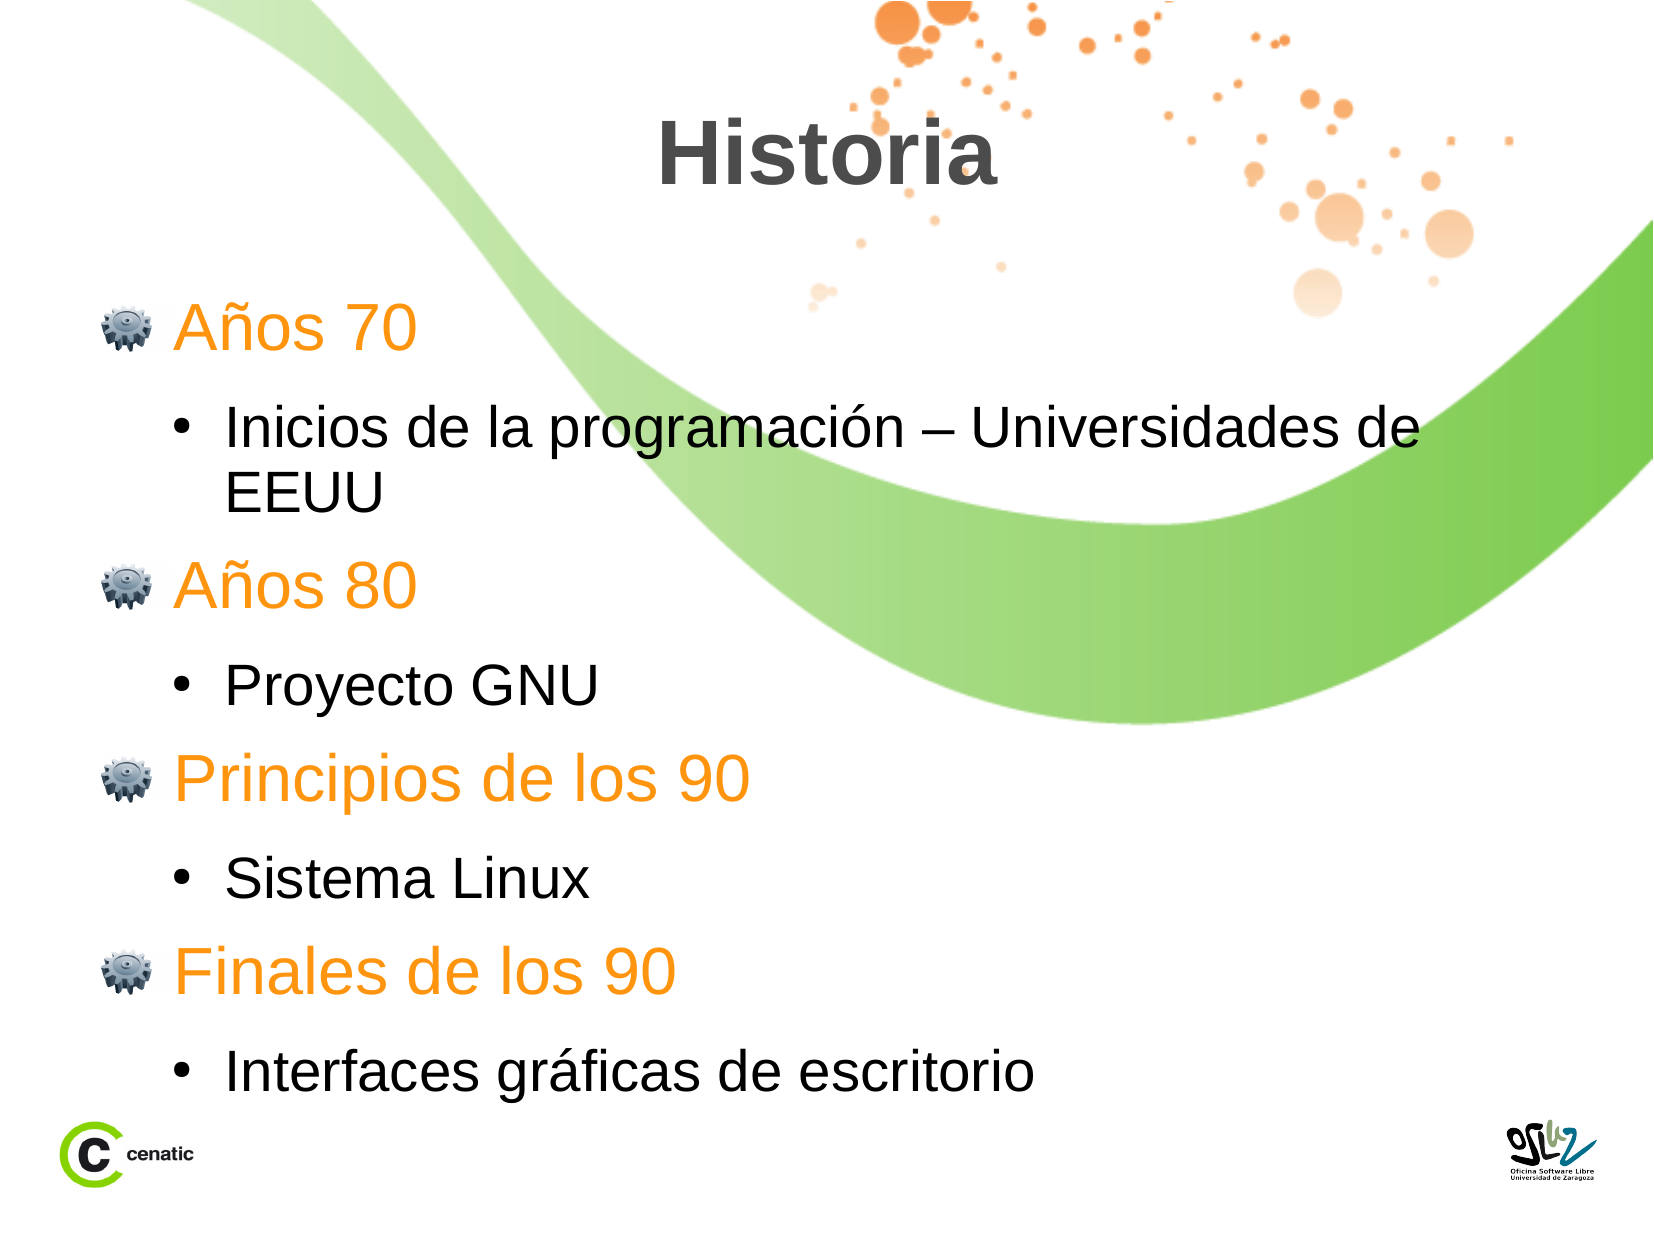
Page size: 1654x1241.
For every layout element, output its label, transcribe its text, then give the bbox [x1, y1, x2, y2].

picture [59, 1121, 194, 1188]
picture [1505, 1119, 1600, 1182]
picture [183, 0, 1653, 755]
title Historia [82, 49, 1571, 257]
list Años 70 Inicios de la programación – Universidades de EEUU Años 80 Proyecto GNU Principios de los 90 Sistema Linux Finales de los 90 Interfaces gráficas de escritorio [82, 290, 1571, 1104]
